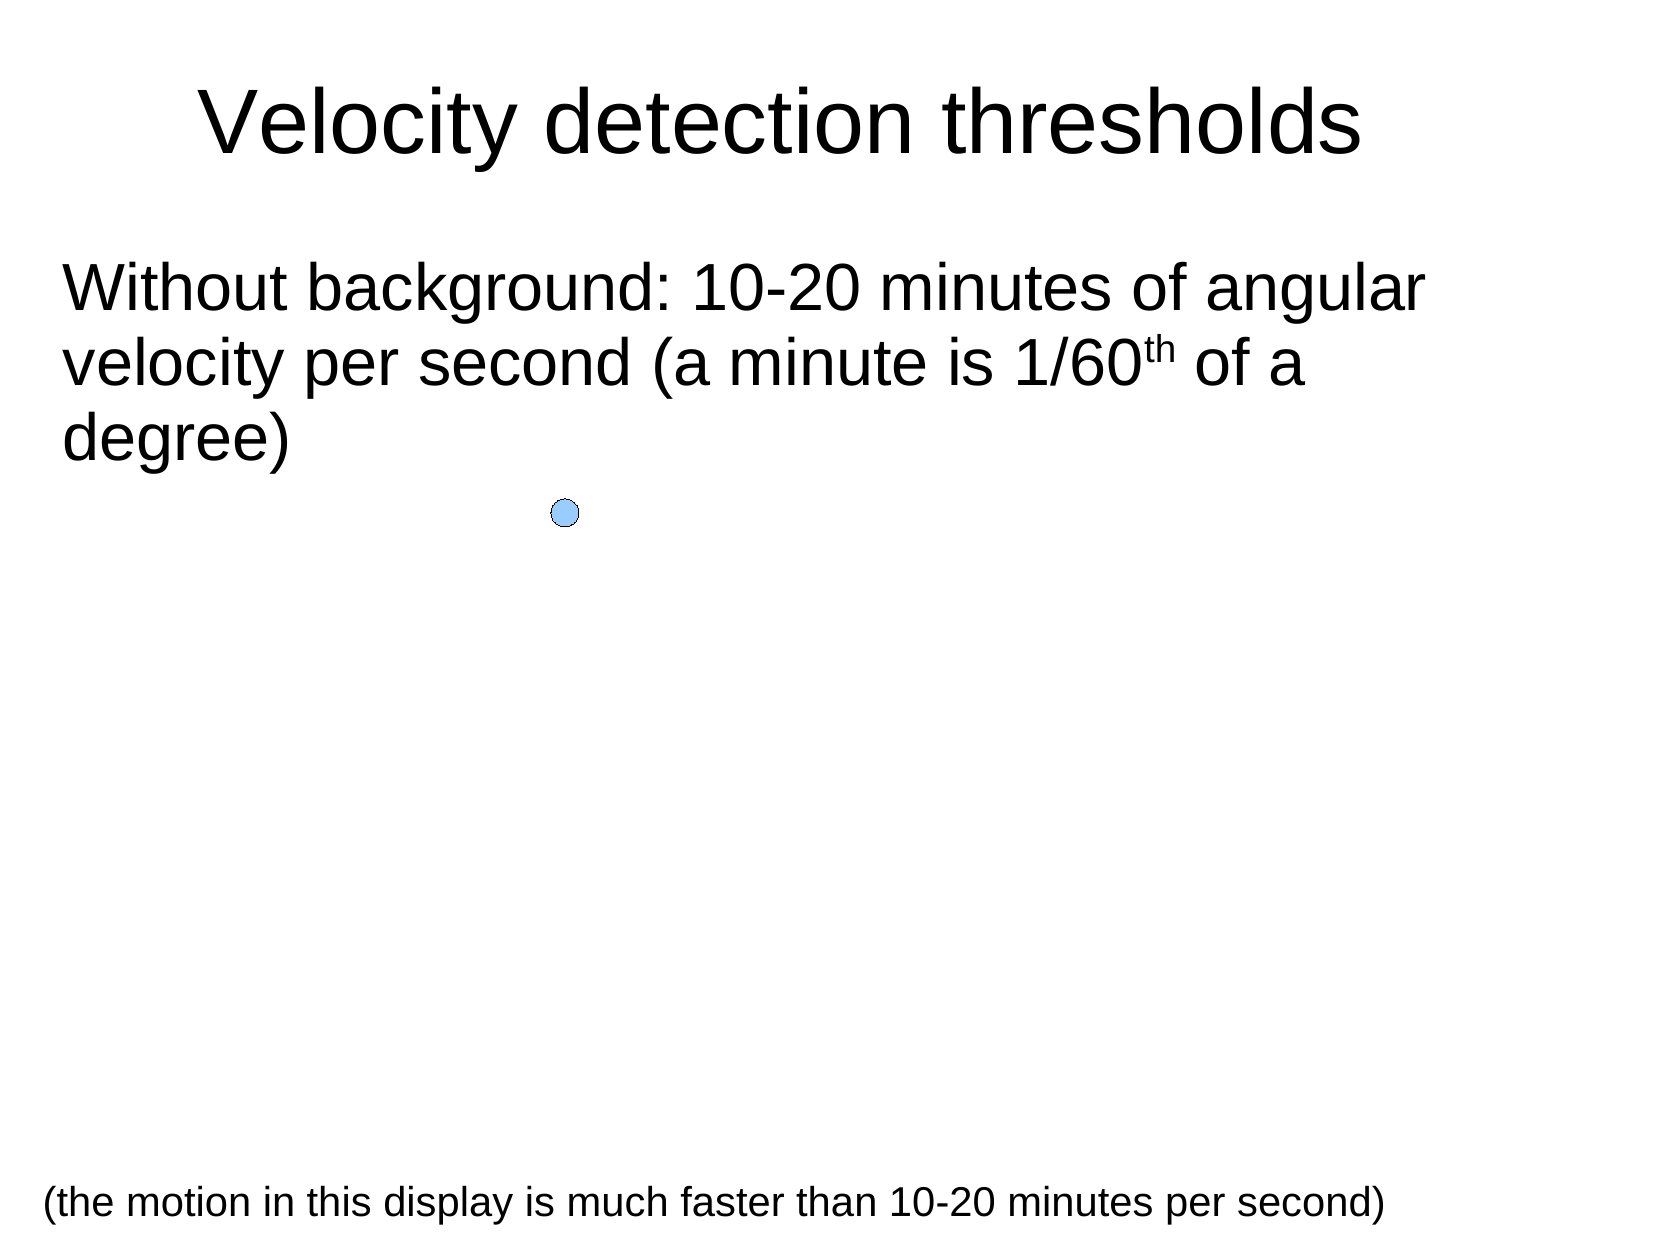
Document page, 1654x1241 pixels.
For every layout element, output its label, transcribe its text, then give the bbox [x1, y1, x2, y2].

title Velocity detection thresholds [37, 17, 1526, 226]
text_box (the motion in this display is much faster than 10-20 minutes per second) [42, 1031, 1531, 1241]
subtitle Without background: 10-20 minutes of angular velocity per second (a minute is 1/60th of a degree) [62, 192, 1551, 533]
text_box [550, 498, 579, 527]
